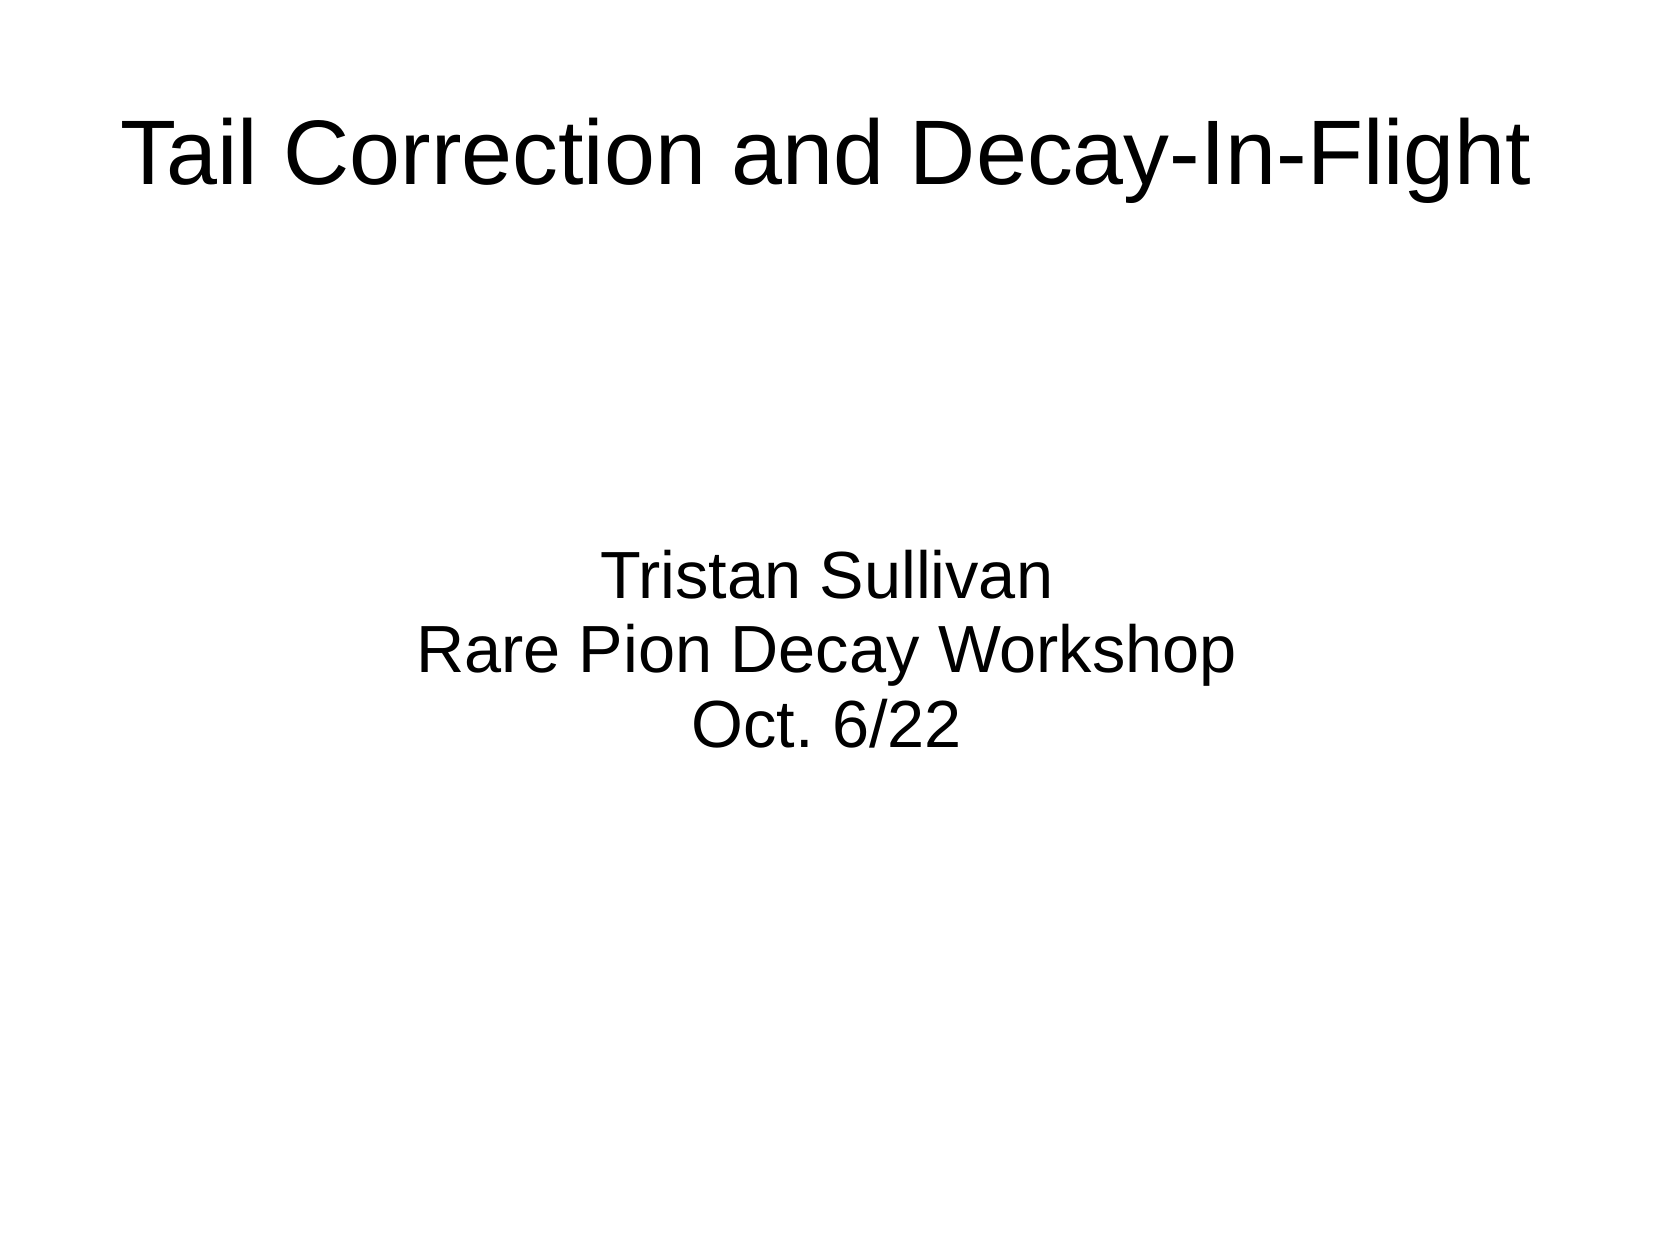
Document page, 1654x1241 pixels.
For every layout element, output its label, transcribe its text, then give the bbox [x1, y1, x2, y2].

title Tail Correction and Decay-In-Flight [82, 49, 1571, 257]
subtitle Tristan Sullivan Rare Pion Decay Workshop Oct. 6/22 [82, 290, 1571, 1010]
